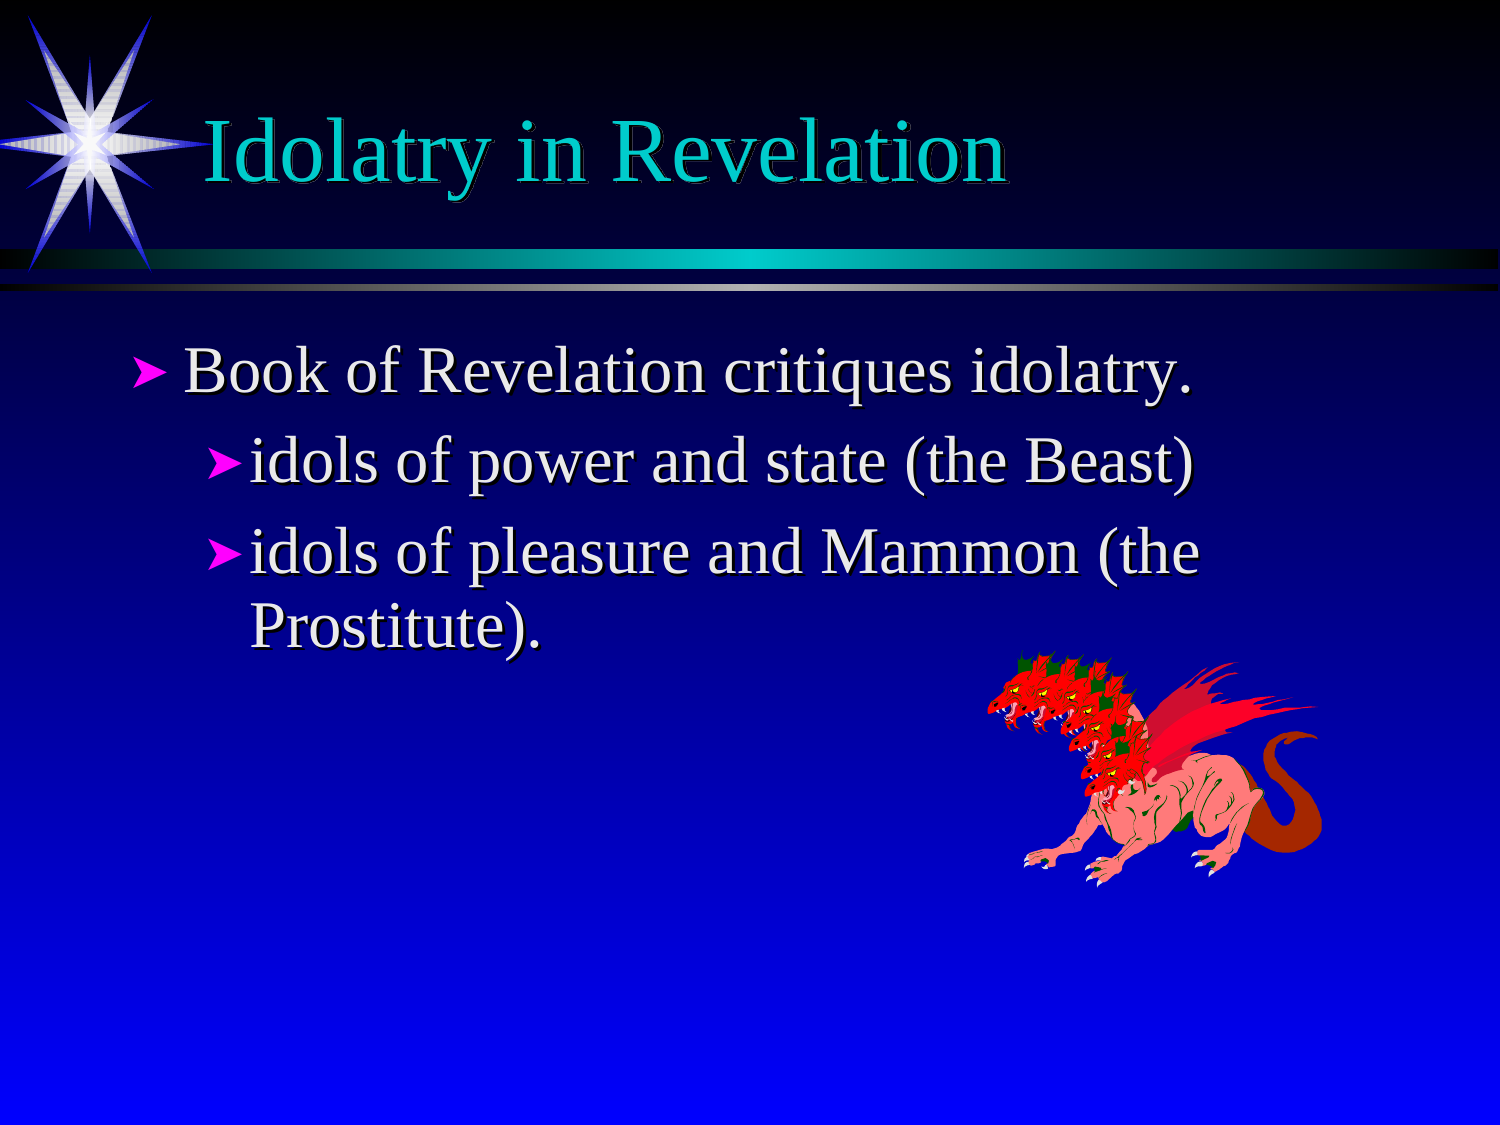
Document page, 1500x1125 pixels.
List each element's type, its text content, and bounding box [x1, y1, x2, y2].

text_box you [127, 233, 139, 239]
list Book of Revelation critiques idolatry. idols of power and state (the Beast) idols of pleasure and Mammon (the Prostitute). [112, 324, 1388, 1001]
text_box you [40, 233, 52, 239]
title Idolatry in Revelation [187, 56, 1463, 244]
text_box [987, 649, 1322, 888]
